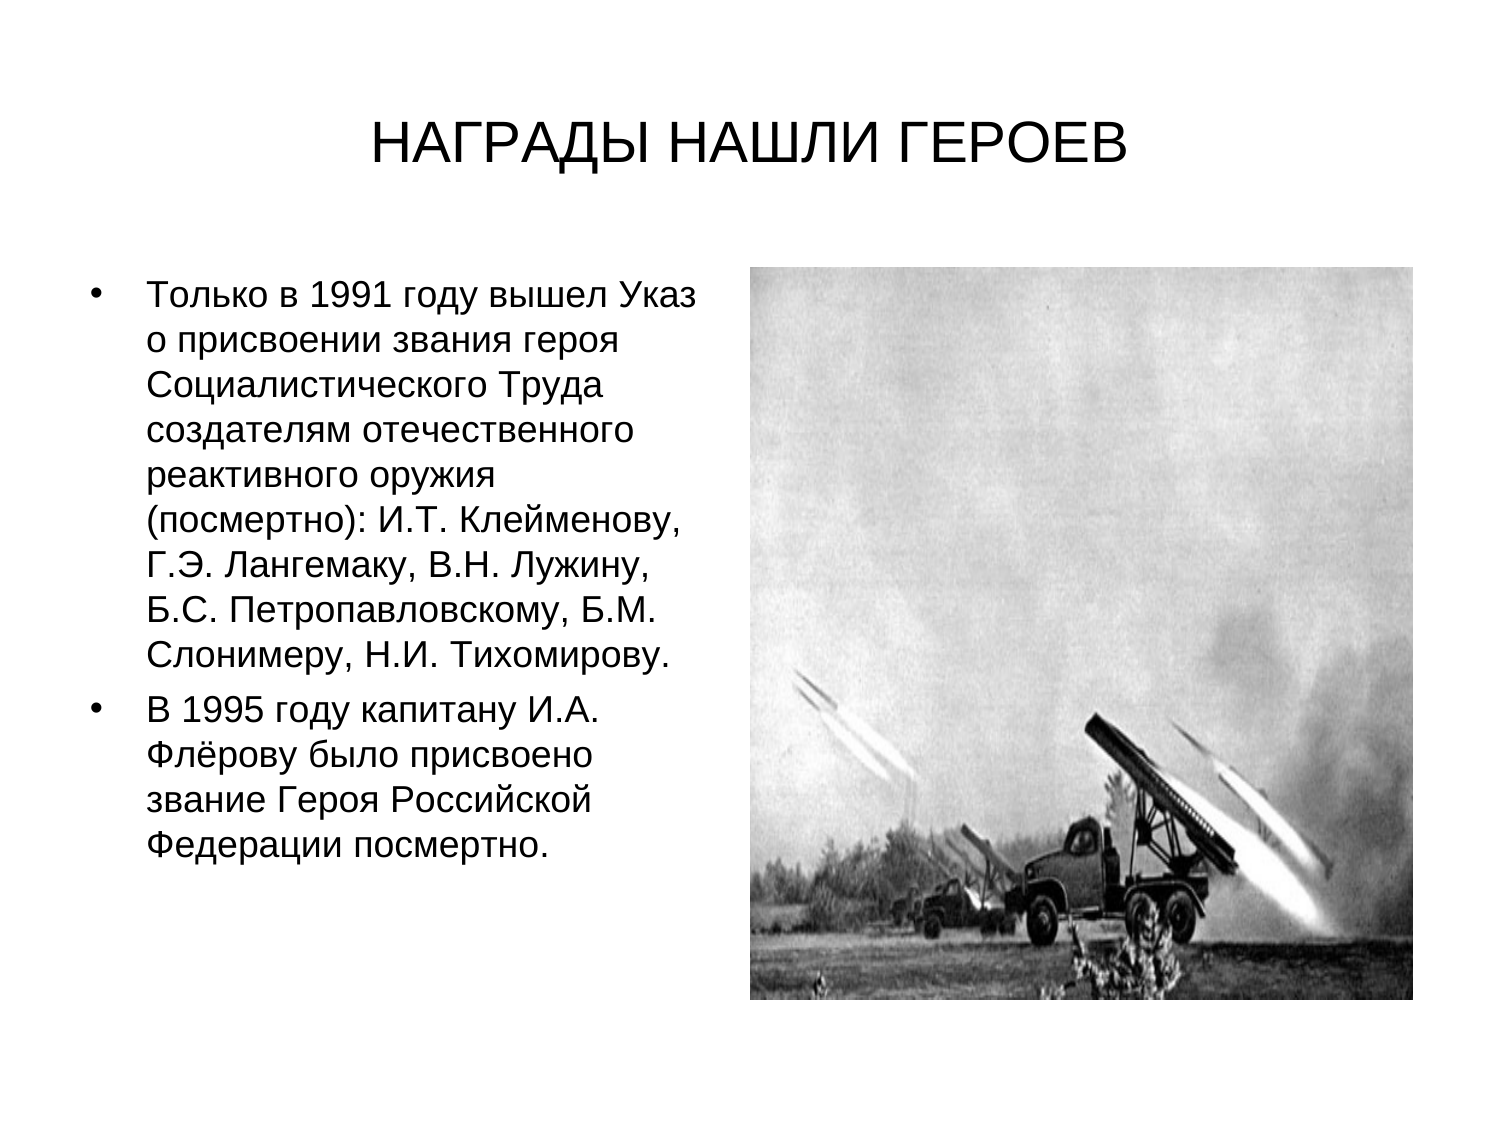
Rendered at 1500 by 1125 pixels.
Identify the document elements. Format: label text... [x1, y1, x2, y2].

title НАГРАДЫ НАШЛИ ГЕРОЕВ [75, 45, 1426, 233]
list Только в 1991 году вышел Указ о присвоении звания героя Социалистического Труда создателям отечественного реактивного оружия (посмертно): И.Т. Клейменову, Г.Э. Лангемаку, В.Н. Лужину, Б.С. Петропавловскому, Б.М. Слонимеру, Н.И. Тихомирову. В 1995 году капитану И.А. Флёрову было присвоено звание Героя Российской Федерации посмертно. [75, 262, 738, 1006]
picture [750, 267, 1413, 1000]
